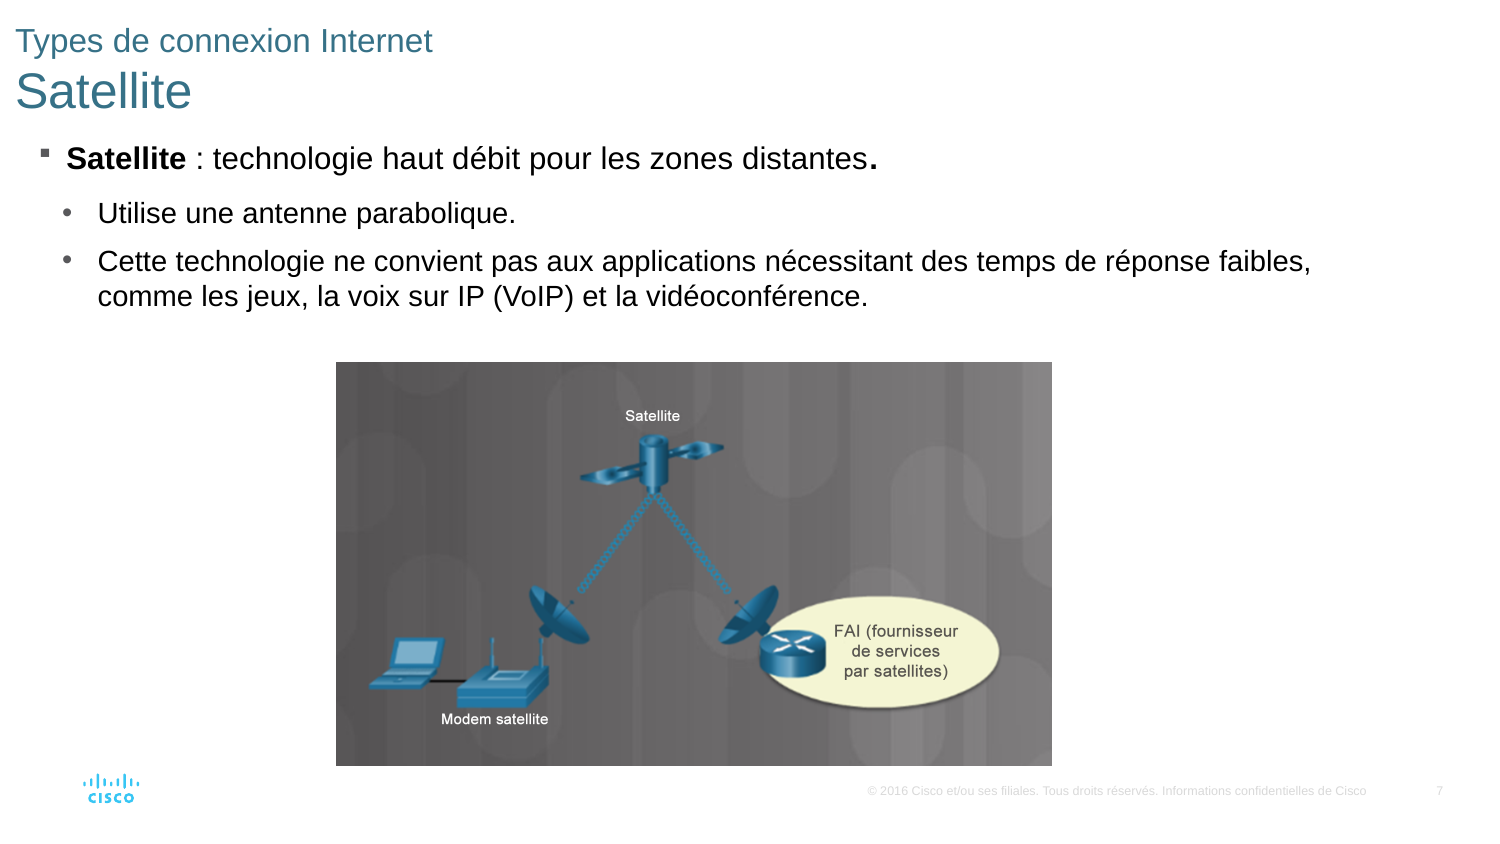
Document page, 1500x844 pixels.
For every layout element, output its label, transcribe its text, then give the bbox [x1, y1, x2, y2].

list Satellite : technologie haut débit pour les zones distantes. Utilise une antenne parabolique. Cette technologie ne convient pas aux applications nécessitant des temps de réponse faibles, comme les jeux, la voix sur IP (VoIP) et la vidéoconférence. [23, 131, 1353, 345]
title Types de connexion Internet Satellite [0, 6, 1500, 131]
picture [336, 362, 1052, 766]
